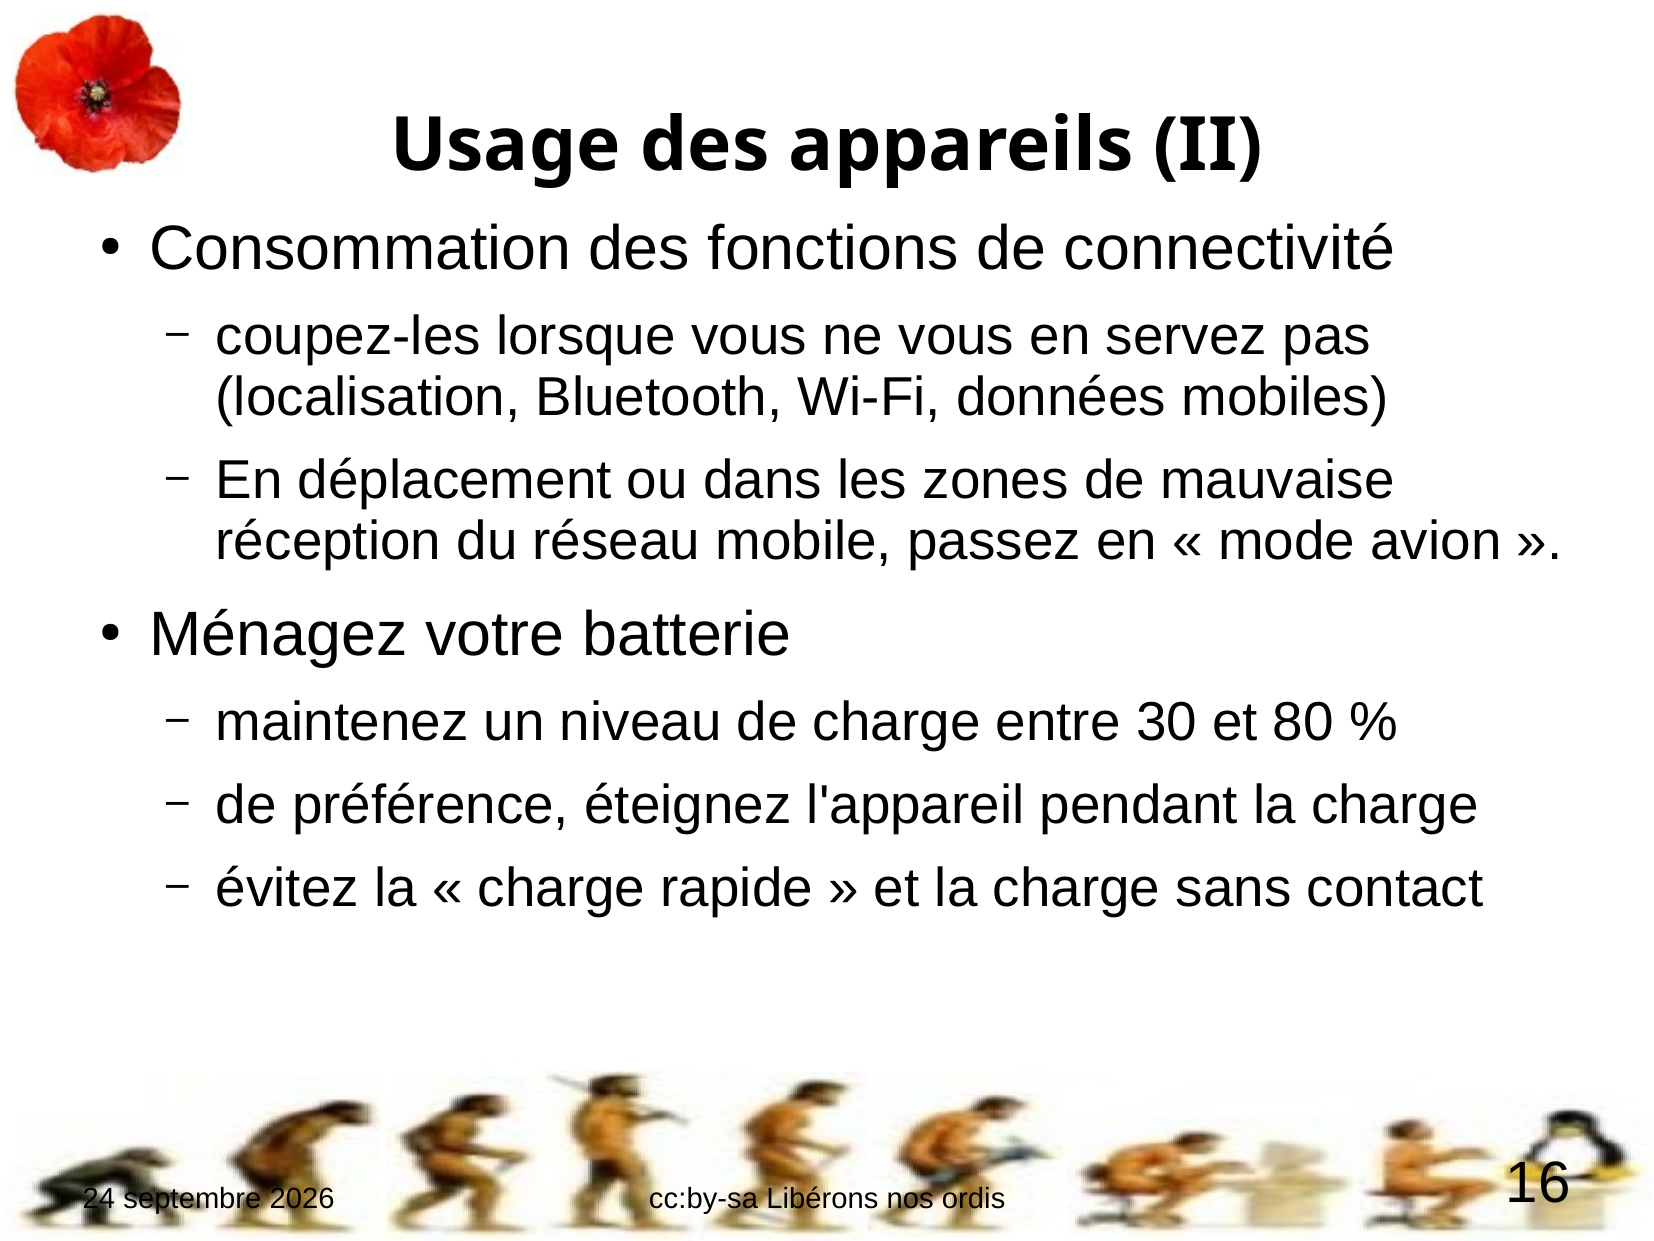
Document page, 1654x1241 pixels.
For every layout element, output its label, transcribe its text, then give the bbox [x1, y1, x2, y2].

list Consommation des fonctions de connectivité coupez-les lorsque vous ne vous en servez pas (localisation, Bluetooth, Wi-Fi, données mobiles) En déplacement ou dans les zones de mauvaise réception du réseau mobile, passez en « mode avion ». Ménagez votre batterie maintenez un niveau de charge entre 30 et 80 % de préférence, éteignez l'appareil pendant la charge évitez la « charge rapide » et la charge sans contact [82, 212, 1571, 1052]
picture [0, 1062, 1654, 1241]
title Usage des appareils (II) [82, 82, 1571, 201]
picture [11, 11, 185, 176]
